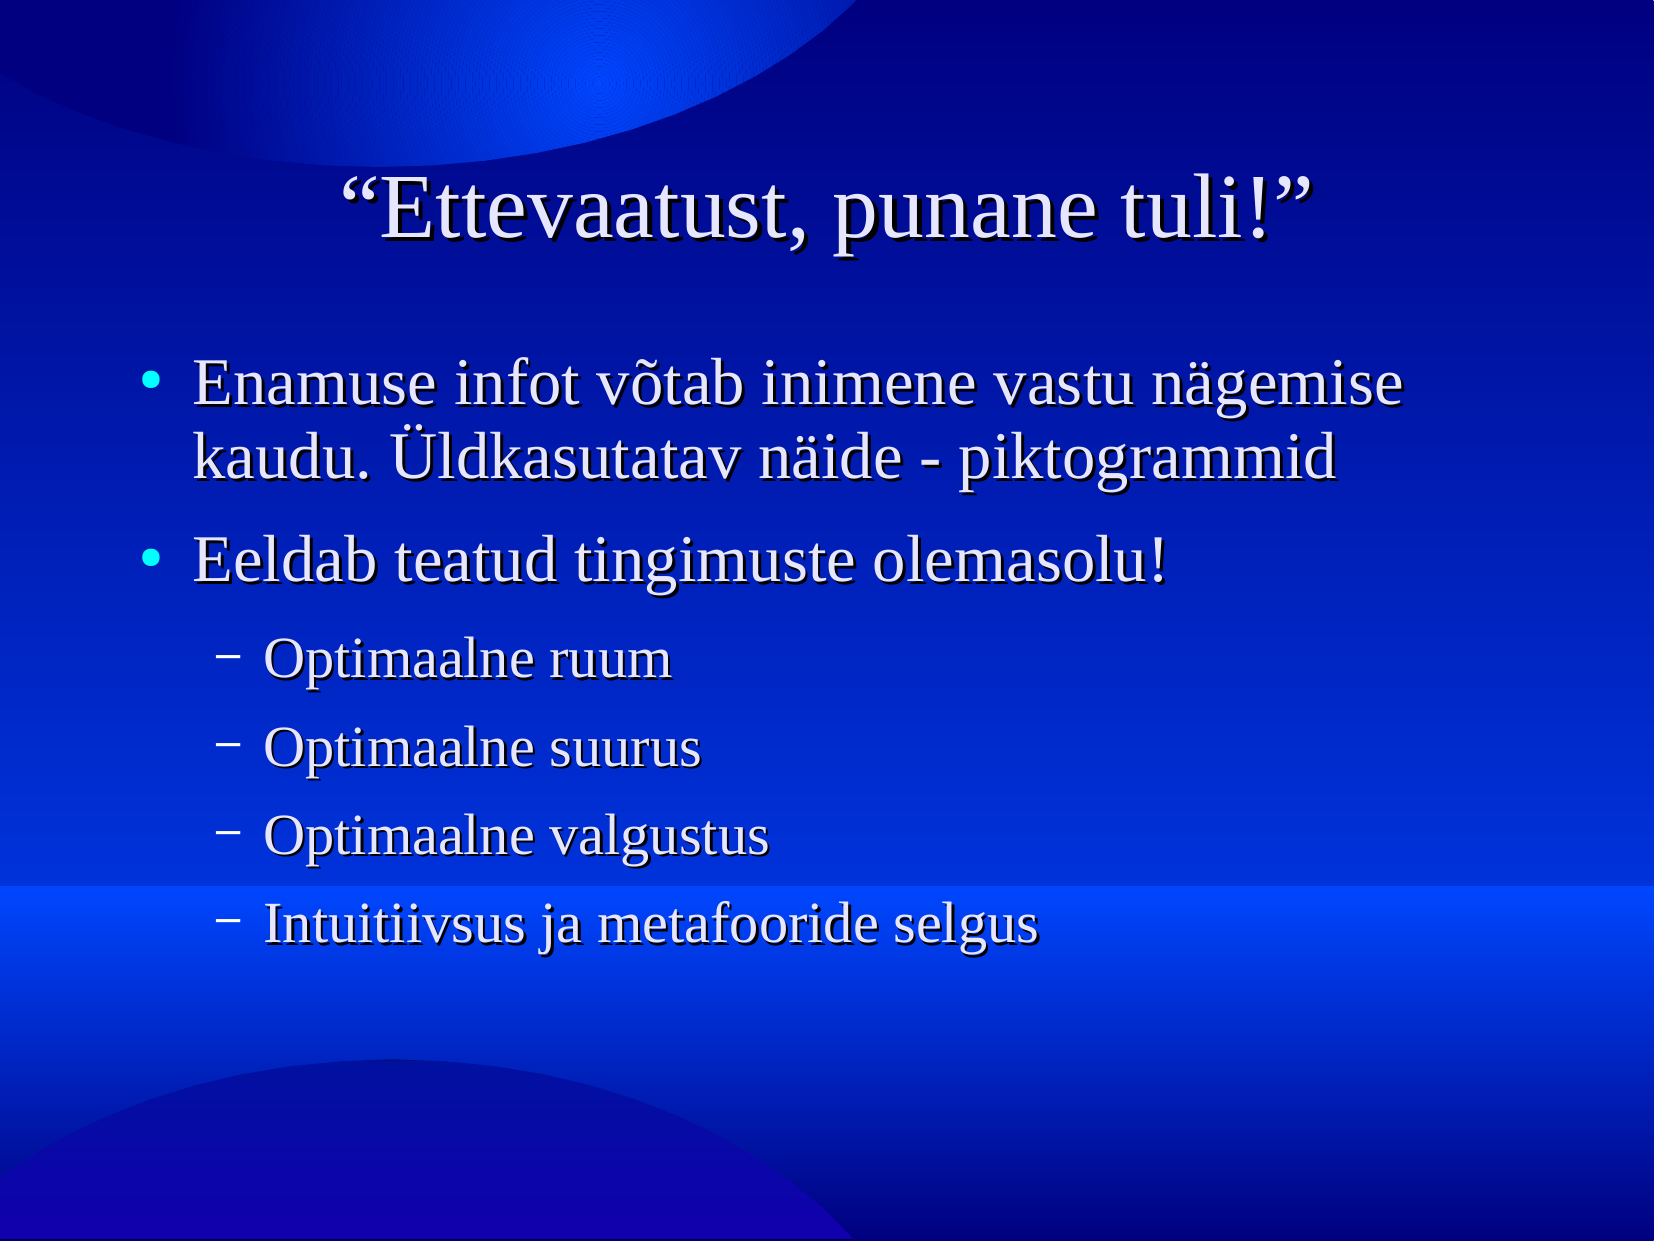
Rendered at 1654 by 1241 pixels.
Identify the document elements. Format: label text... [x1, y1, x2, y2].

title “Ettevaatust, punane tuli!” [121, 102, 1534, 311]
list Enamuse infot võtab inimene vastu nägemise kaudu. Üldkasutatav näide - piktogrammid Eeldab teatud tingimuste olemasolu! Optimaalne ruum Optimaalne suurus Optimaalne valgustus Intuitiivsus ja metafooride selgus [121, 344, 1534, 1127]
